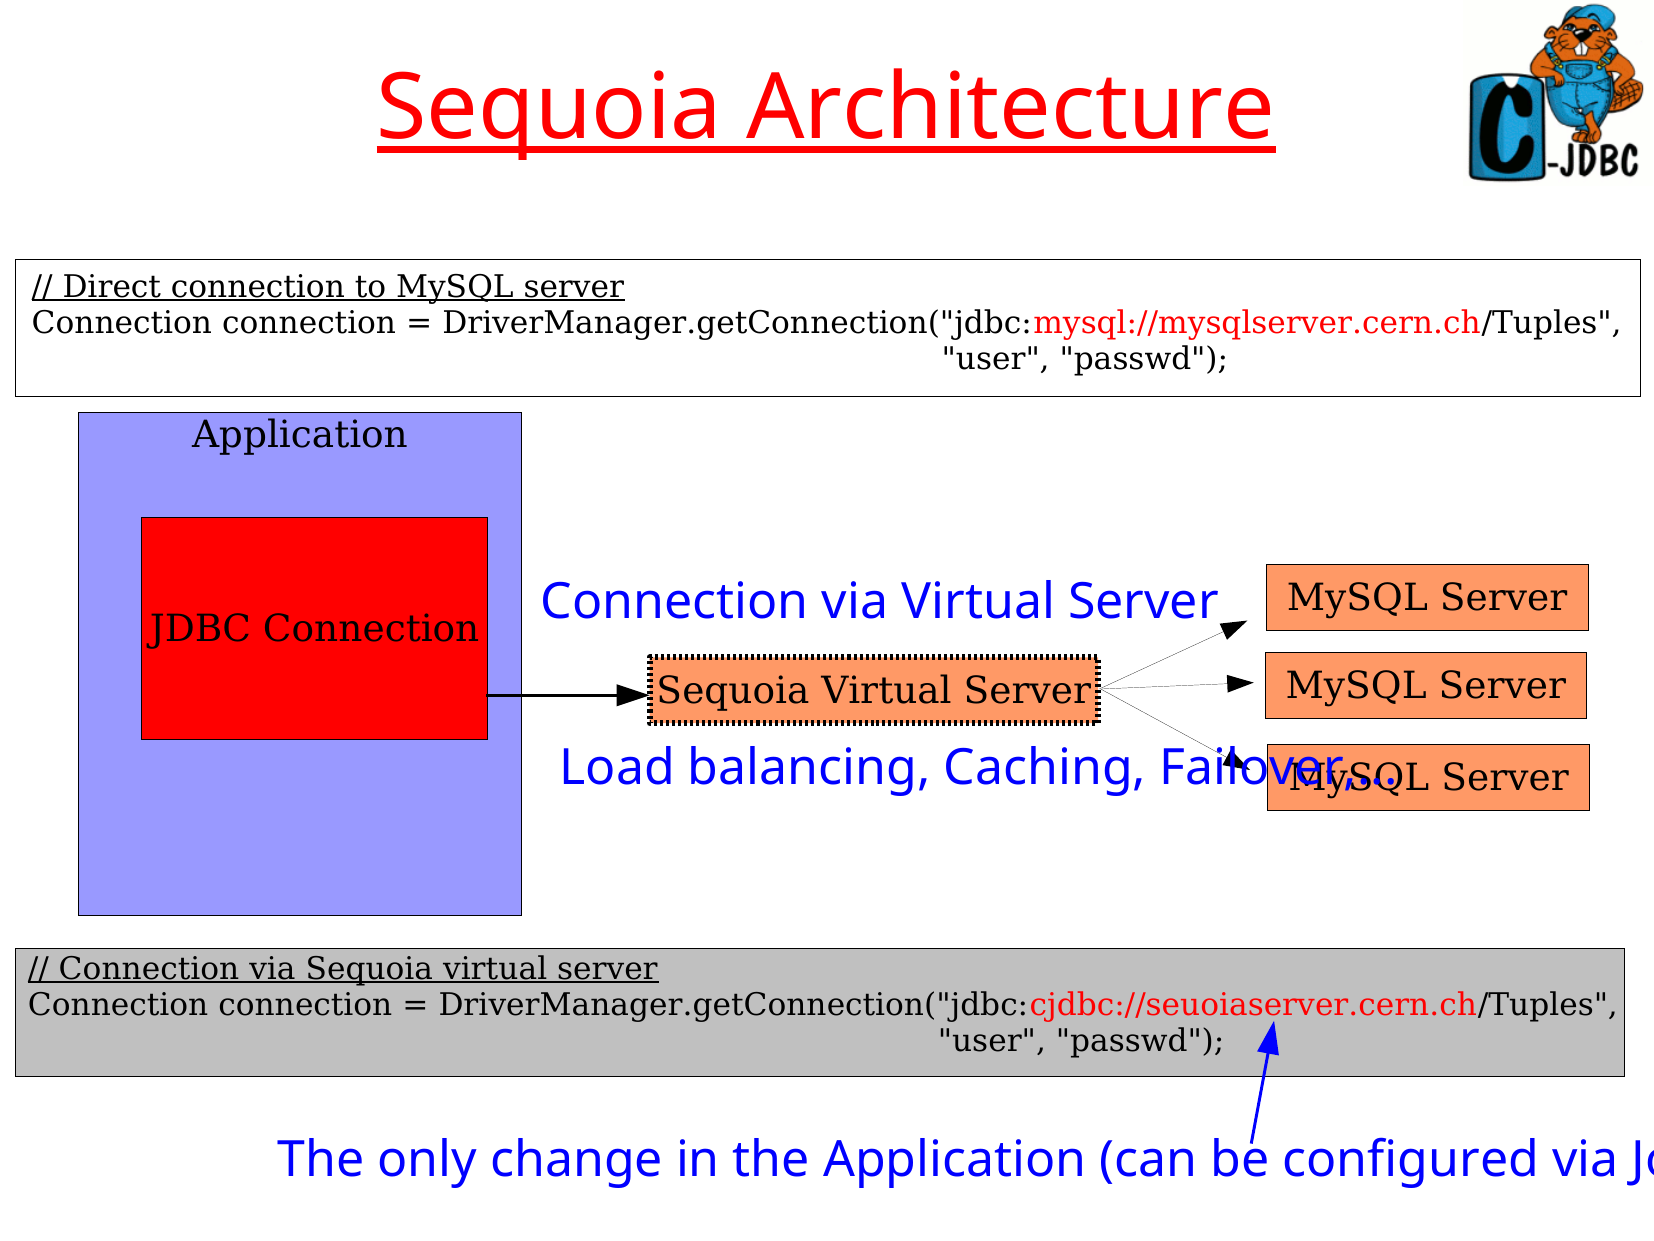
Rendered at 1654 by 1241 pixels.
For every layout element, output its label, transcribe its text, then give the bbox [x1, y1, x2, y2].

picture [1463, 0, 1654, 186]
text_box [15, 259, 31, 397]
text_box [15, 948, 1625, 1077]
text_box Sequoia Virtual Server [649, 657, 1099, 724]
text_box Connection via Virtual Server [540, 564, 1066, 641]
text_box JDBC Connection [141, 517, 488, 740]
text_box // Direct connection to MySQL server Connection connection = DriverManager.getConnection("jdbc:mysql://mysqlserver.cern.ch/Tuples", "user", "passwd"); [31, 232, 1654, 414]
text_box MySQL Server [1267, 744, 1590, 811]
text_box Load balancing, Caching, Failover,... [559, 730, 1210, 807]
text_box MySQL Server [1266, 564, 1589, 631]
text_box // Connection via Sequoia virtual server Connection connection = DriverManager.getConnection("jdbc:cjdbc://seuoiaserver.cern.ch/Tuples", "user", "passwd"); [27, 950, 1639, 1096]
title Sequoia Architecture [120, 0, 1533, 208]
text_box The only change in the Application (can be configured via Job Options). [277, 1123, 1530, 1200]
text_box Application [78, 412, 522, 916]
text_box MySQL Server [1265, 652, 1587, 719]
